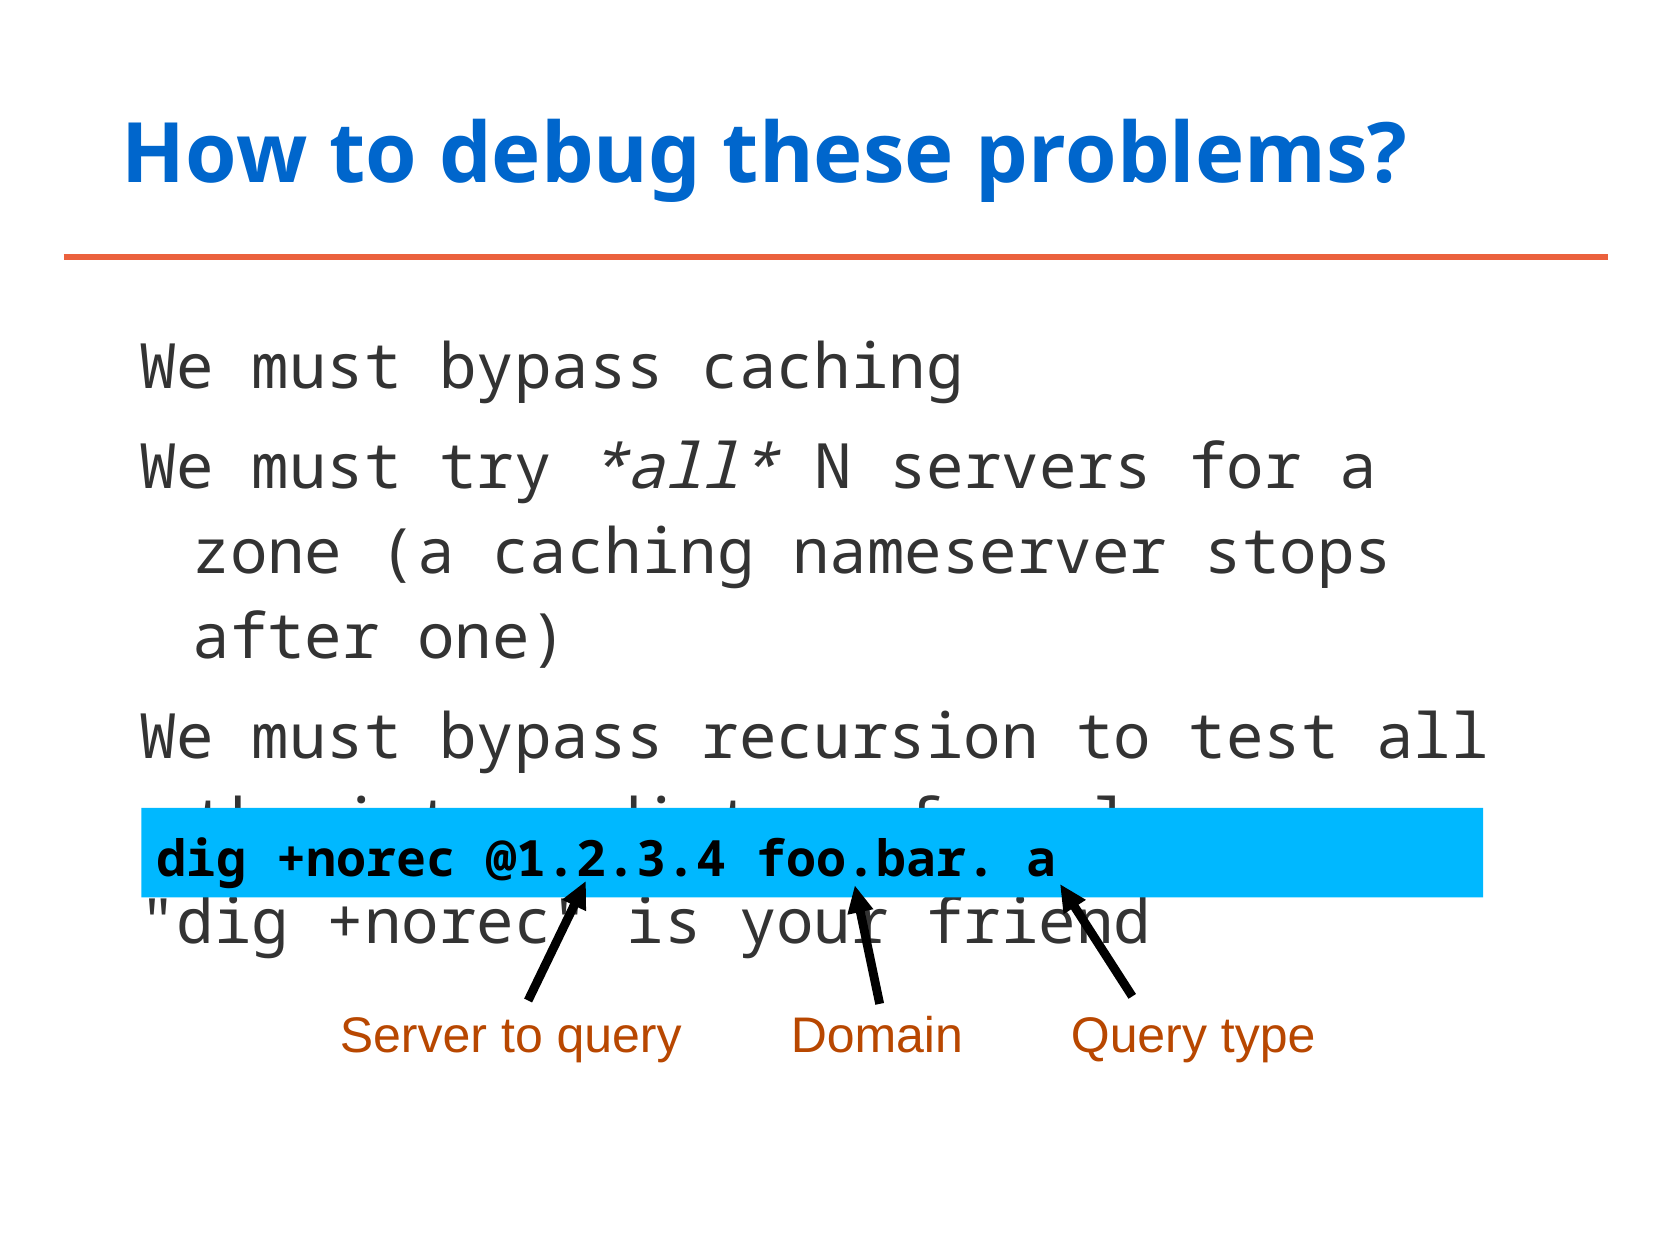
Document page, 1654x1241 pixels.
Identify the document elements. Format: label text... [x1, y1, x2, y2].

text_box Query type [1070, 1007, 1316, 1083]
text_box dig +norec @1.2.3.4 foo.bar. a [141, 807, 1484, 898]
text_box Server to query [339, 1007, 683, 1083]
title How to debug these problems? [121, 46, 1534, 254]
list We must bypass caching We must try *all* N servers for a zone (a caching nameserver stops after one) We must bypass recursion to test all the intermediate referrals "dig +norec" is your friend [121, 322, 1561, 1133]
text_box Domain [790, 1007, 964, 1083]
